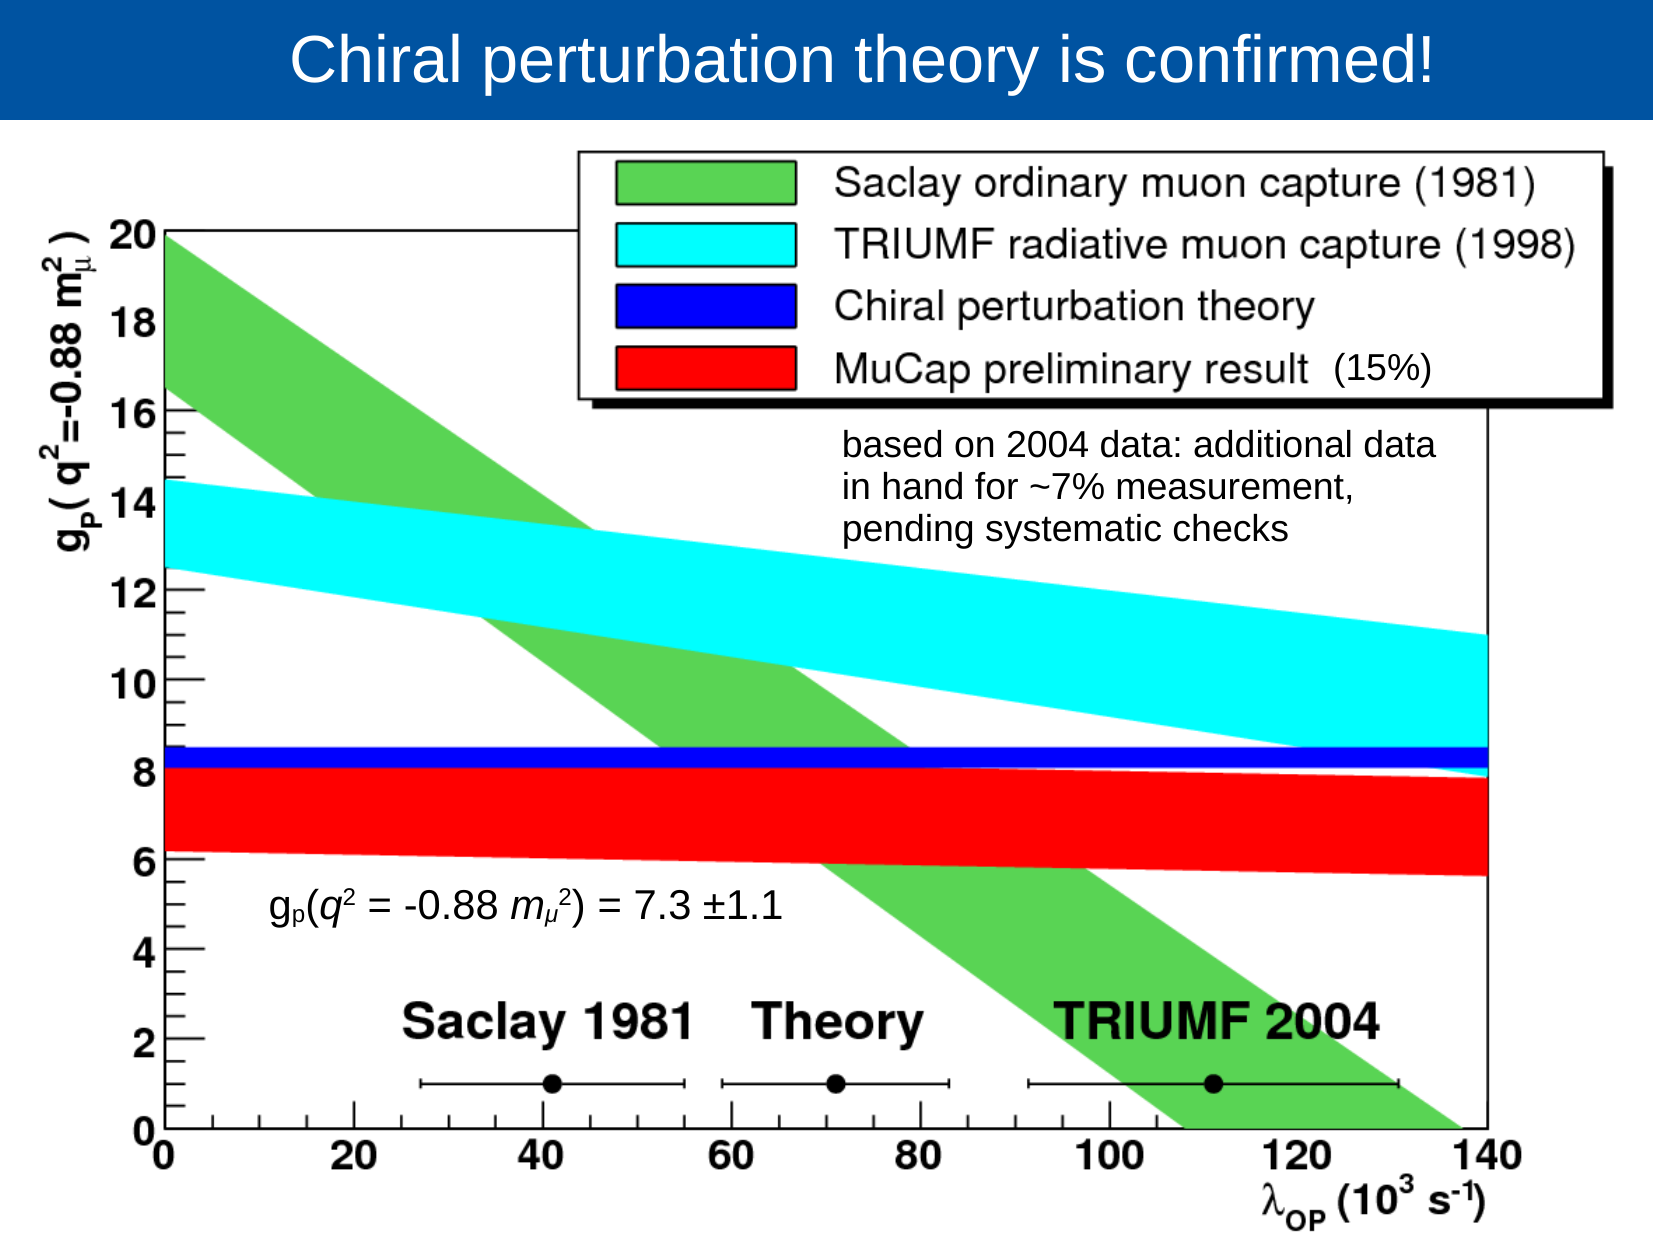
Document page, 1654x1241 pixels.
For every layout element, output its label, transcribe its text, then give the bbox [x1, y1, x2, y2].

text_box based on 2004 data: additional data in hand for ~7% measurement, pending systematic checks [827, 415, 1471, 558]
text_box Chiral perturbation theory is confirmed! [274, 14, 1467, 107]
picture [0, 120, 1653, 1241]
text_box (15%) [1318, 339, 1473, 397]
text_box gp(q2 = -0.88 mμ2) = 7.3 ±1.1 [253, 874, 850, 951]
